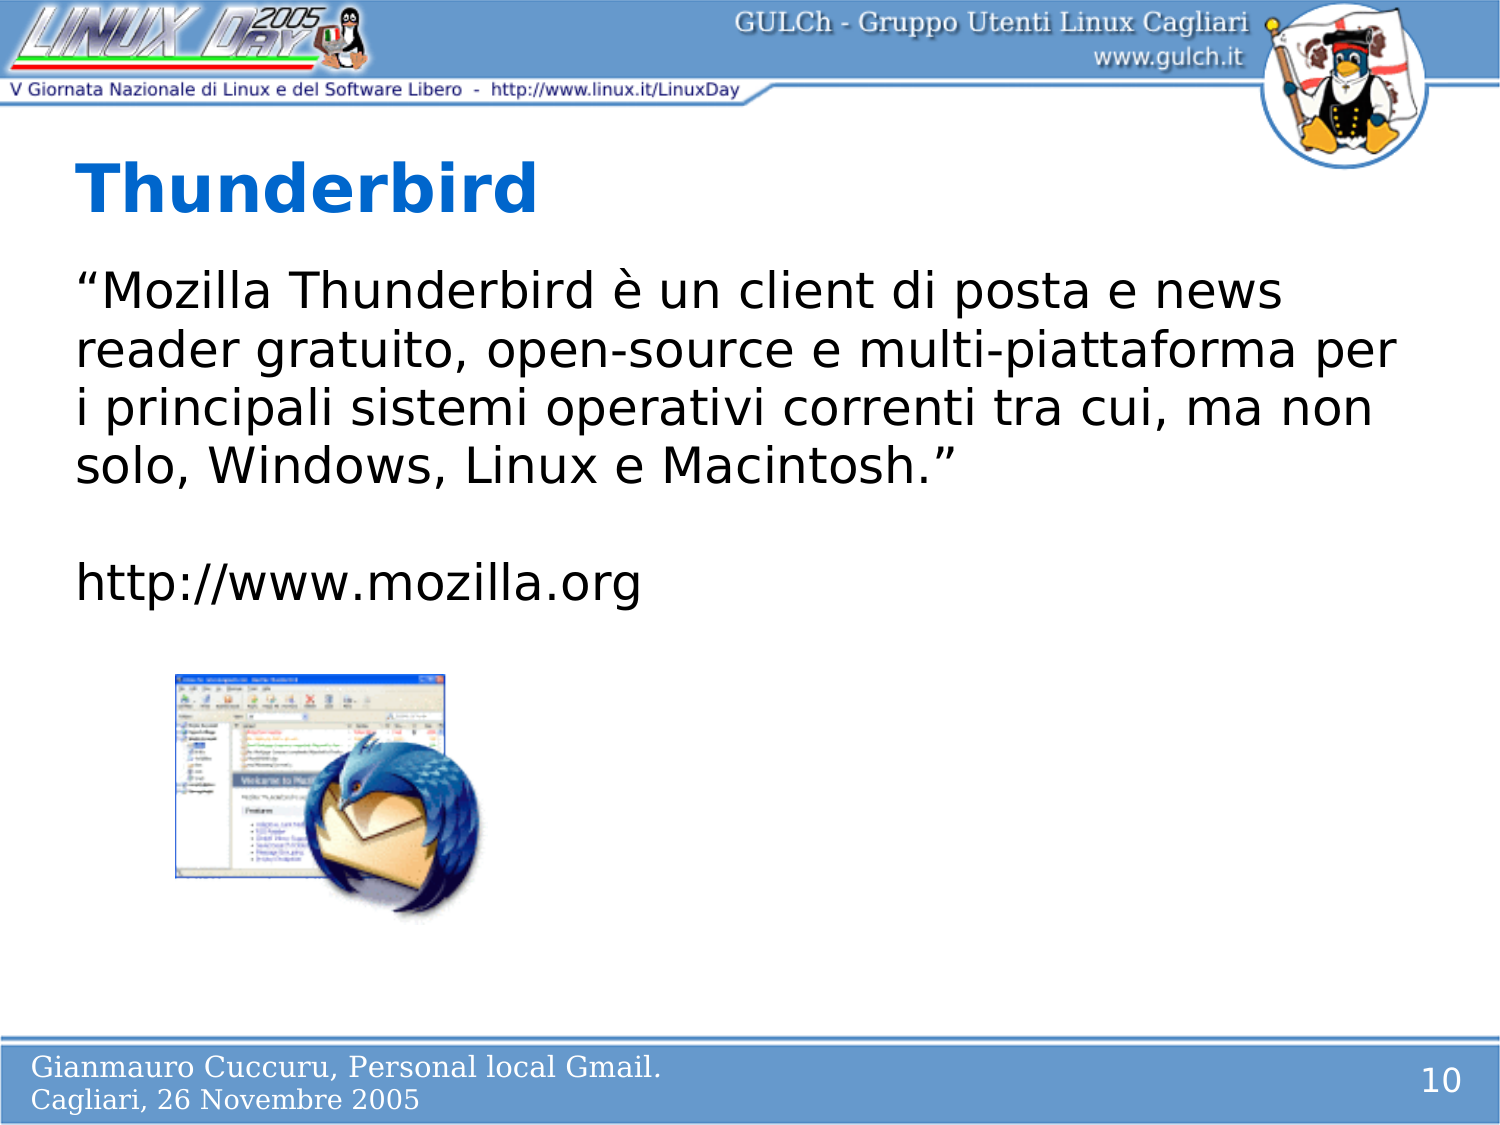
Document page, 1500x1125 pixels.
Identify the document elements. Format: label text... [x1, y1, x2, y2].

picture [0, 0, 1500, 1125]
text_box Thunderbird [75, 149, 541, 228]
text_box “Mozilla Thunderbird è un client di posta e news reader gratuito, open-source e multi-piattaforma per i principali sistemi operativi correnti tra cui, ma non solo, Windows, Linux e Macintosh.” http://www.mozilla.org [75, 262, 1426, 1013]
